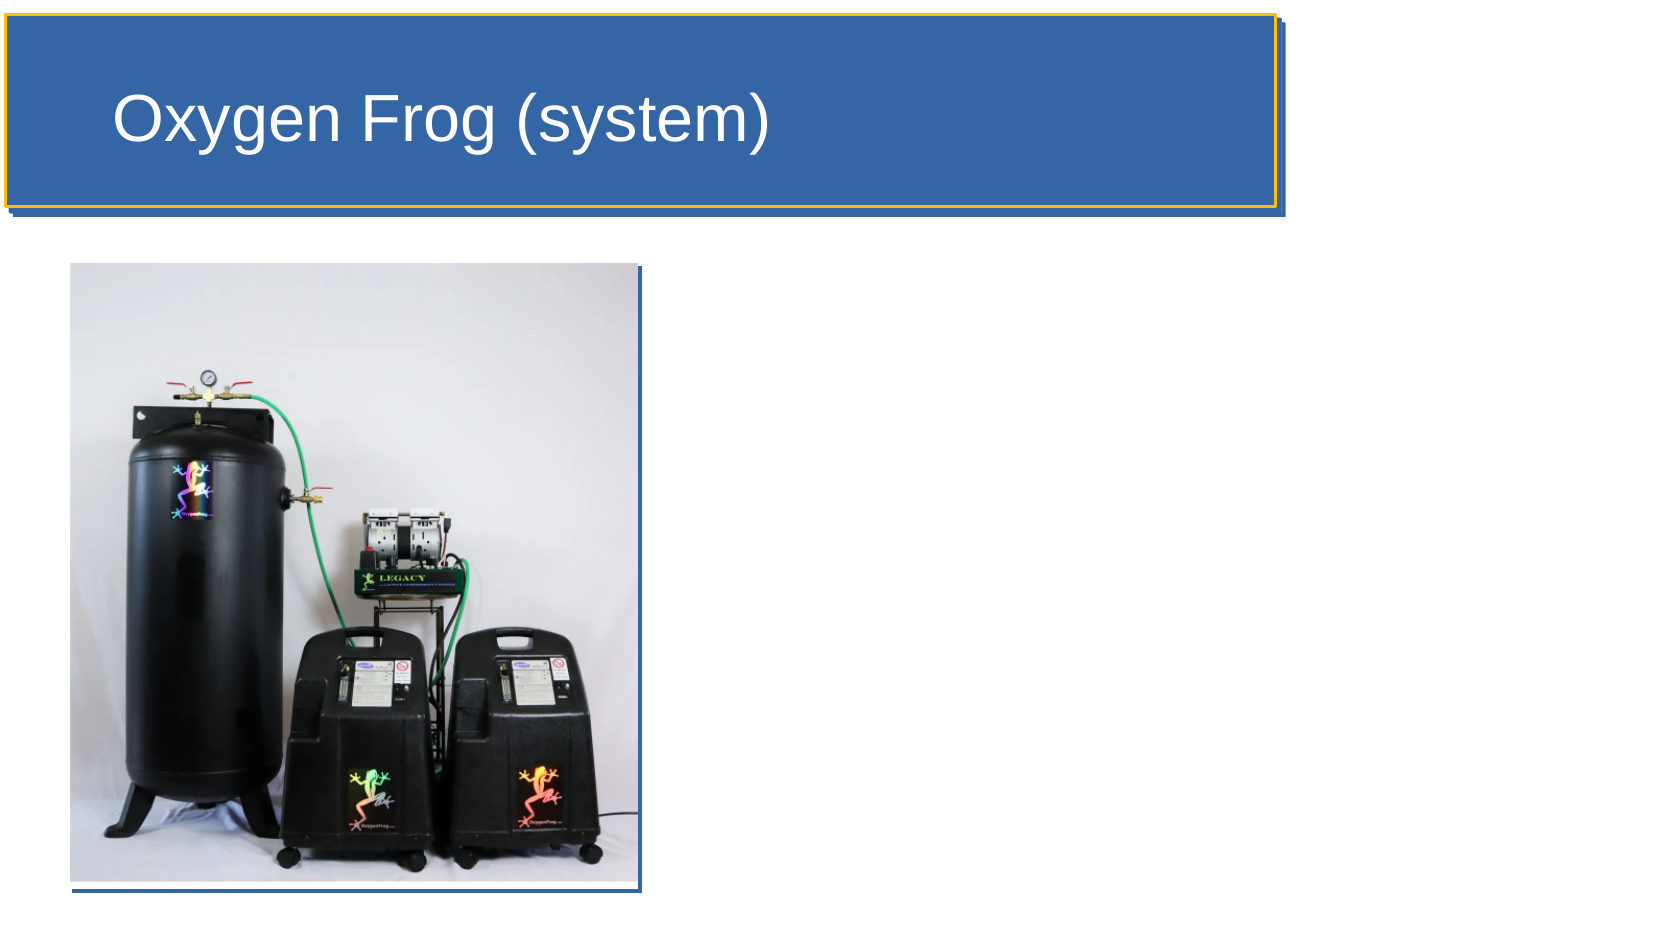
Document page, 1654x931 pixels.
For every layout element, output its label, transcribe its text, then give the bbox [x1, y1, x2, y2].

picture [68, 262, 638, 889]
title Oxygen Frog (system) [112, 34, 1265, 203]
